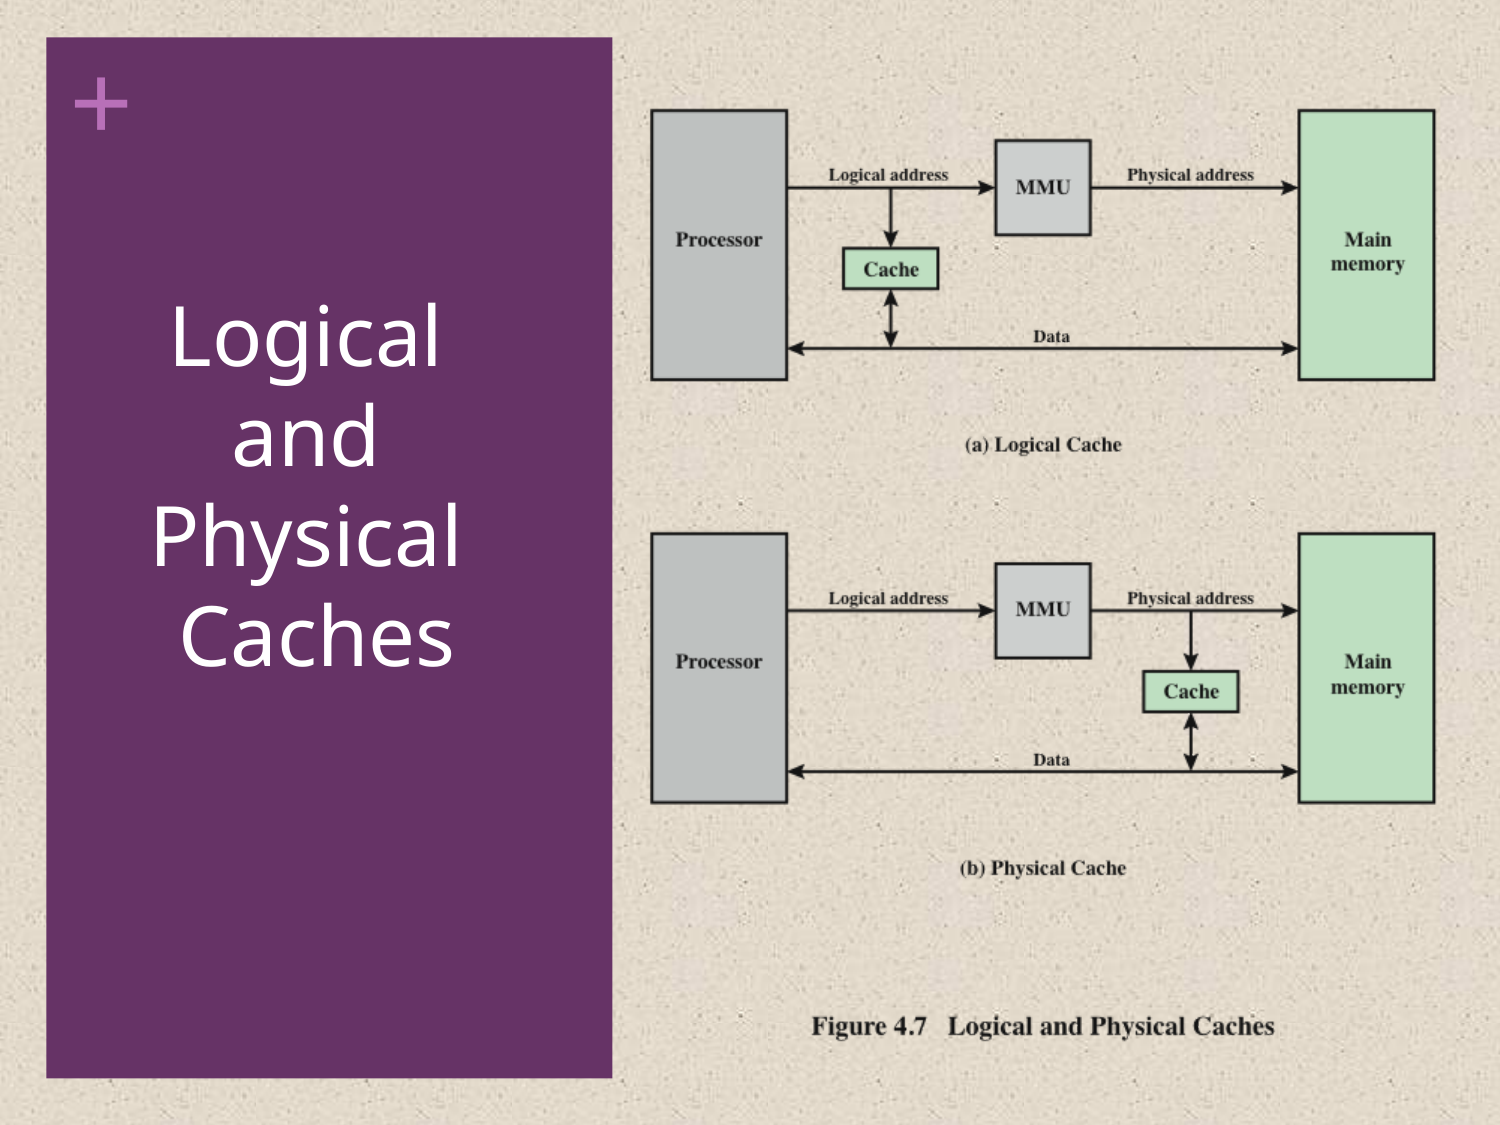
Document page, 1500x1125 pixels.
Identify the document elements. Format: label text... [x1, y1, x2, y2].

picture [0, 0, 1500, 1125]
title Logical and Physical Caches [50, 500, 584, 691]
